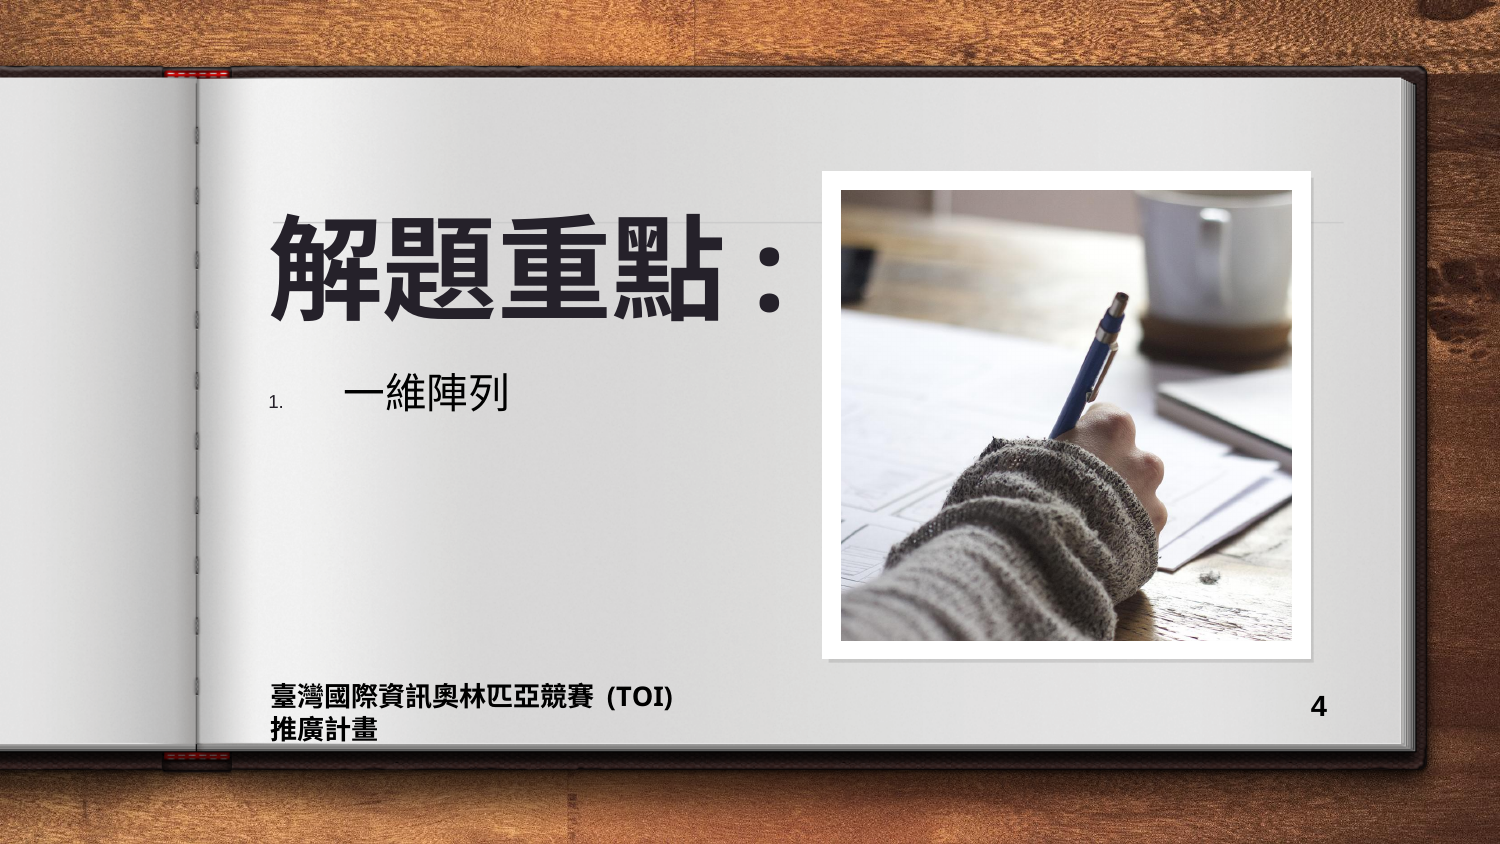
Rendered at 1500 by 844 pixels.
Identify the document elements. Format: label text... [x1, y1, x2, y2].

text_box [829, 178, 1314, 663]
text_box [1295, 672, 1386, 737]
picture [841, 190, 1292, 641]
text_box 解題重點: [253, 158, 784, 350]
text_box 一維陣列 [253, 352, 807, 656]
